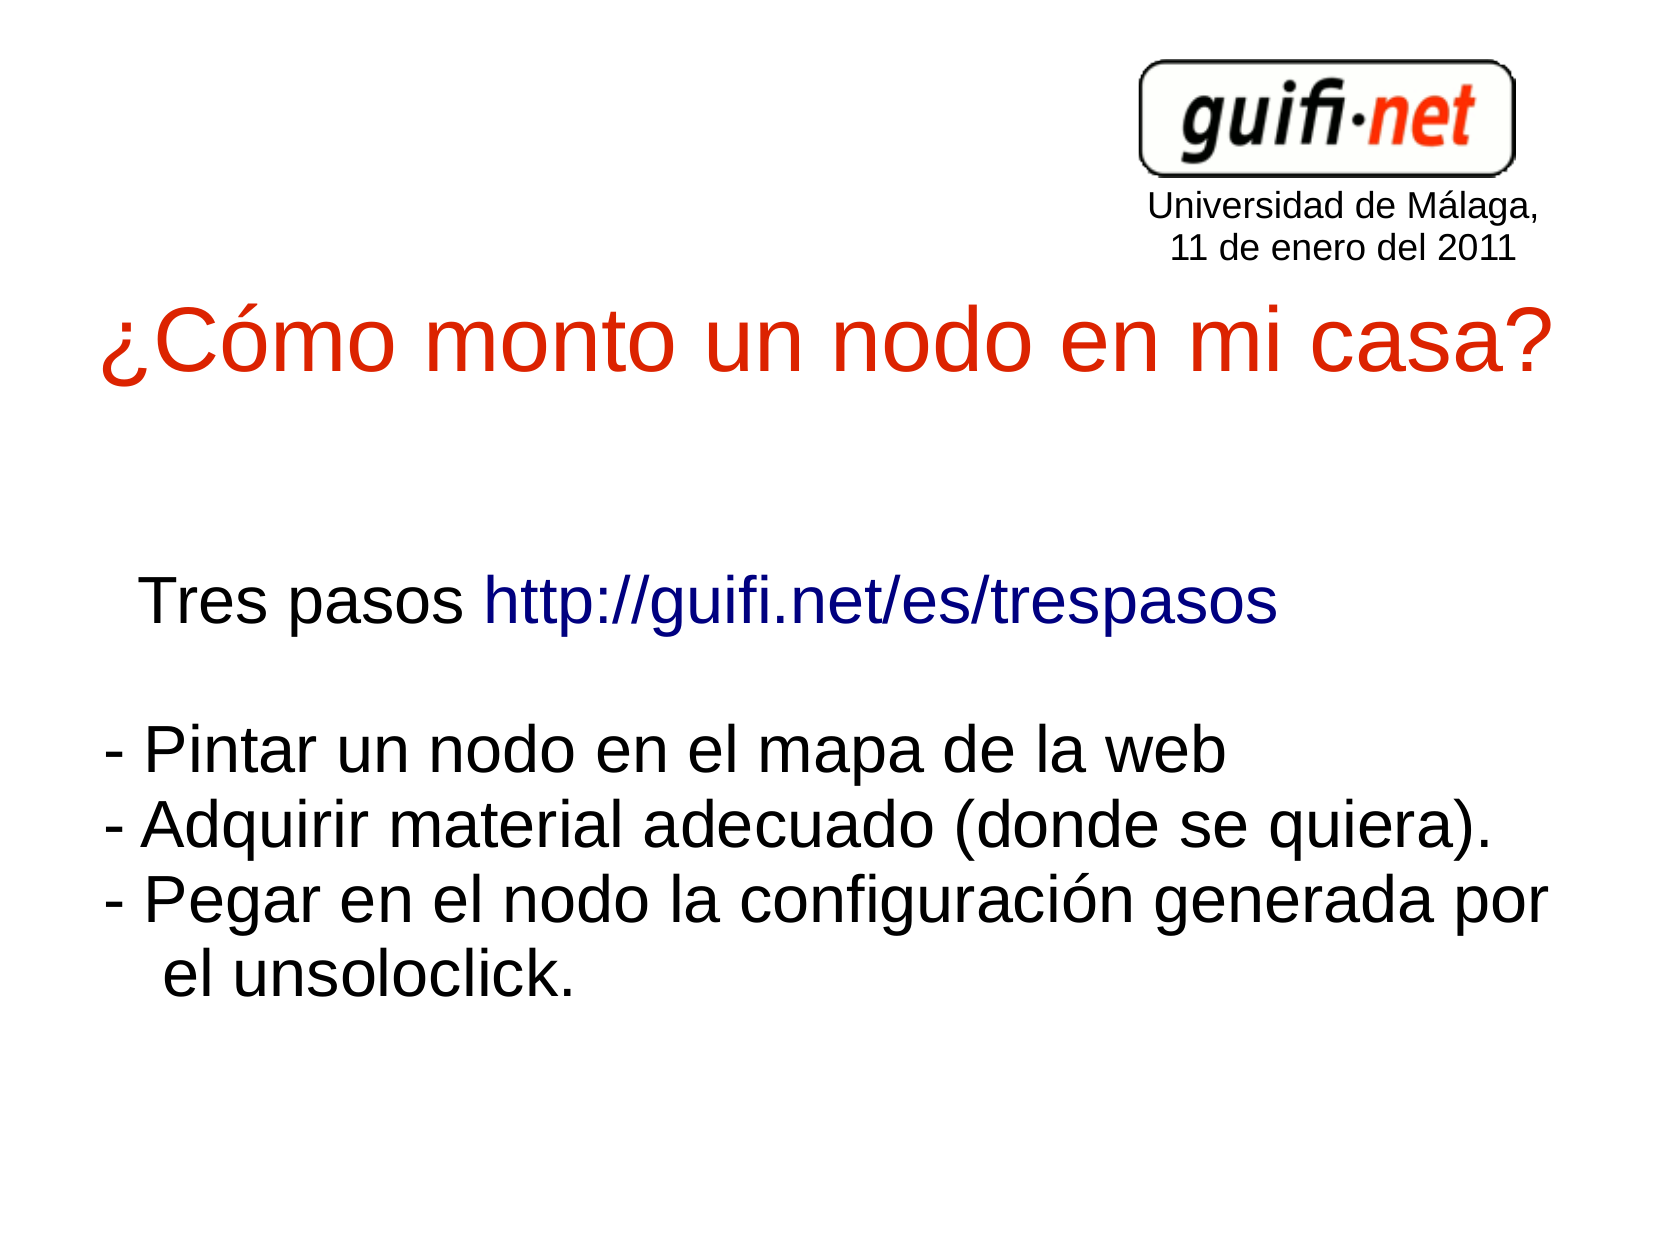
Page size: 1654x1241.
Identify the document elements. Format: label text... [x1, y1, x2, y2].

text_box Universidad de Málaga, 11 de enero del 2011 [1033, 177, 1654, 277]
text_box Tres pasos http://guifi.net/es/trespasos - Pintar un nodo en el mapa de la web - Adquirir material adecuado (donde se quiera). - Pegar en el nodo la configuración generada por el unsoloclick. [88, 508, 1595, 1241]
picture [1137, 59, 1516, 177]
title ¿Cómo monto un nodo en mi casa? [82, 236, 1571, 444]
